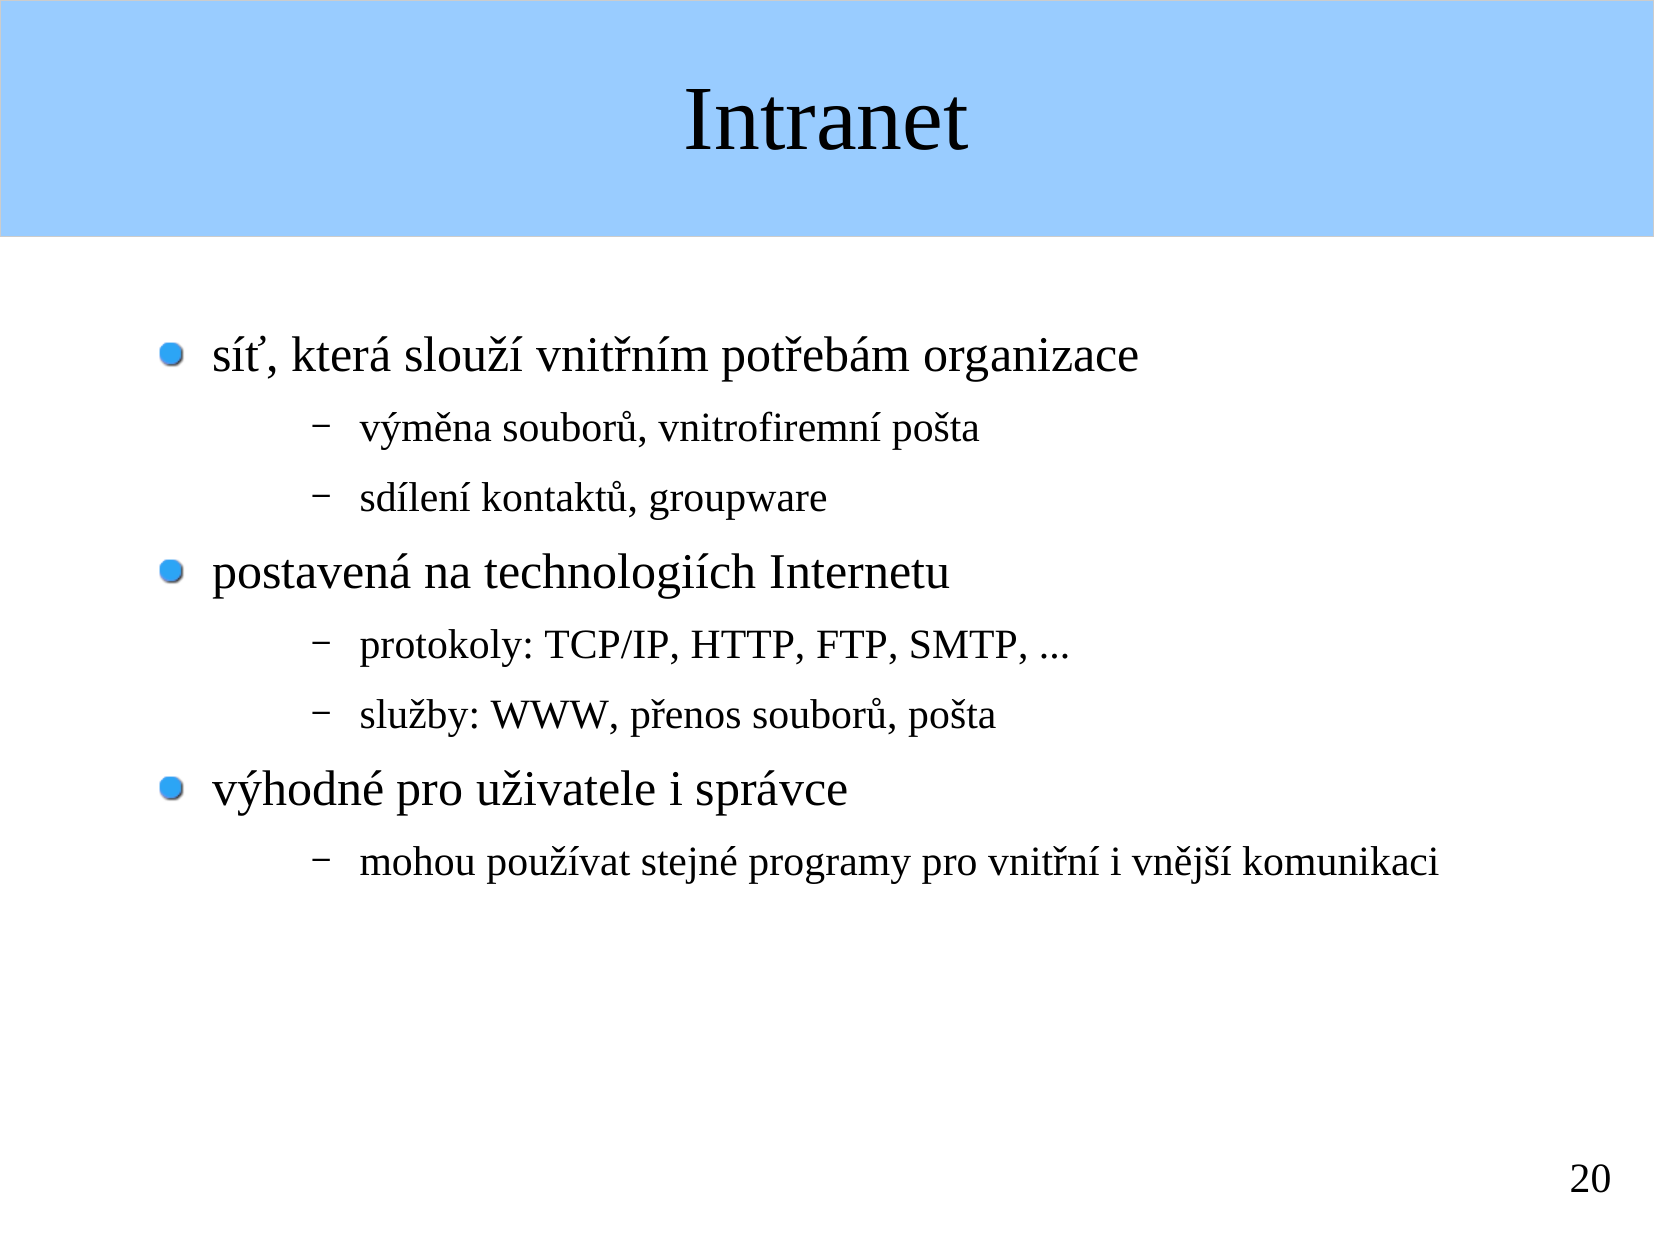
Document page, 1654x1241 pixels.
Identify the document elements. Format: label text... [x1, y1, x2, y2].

list síť, která slouží vnitřním potřebám organizace výměna souborů, vnitrofiremní pošta sdílení kontaktů, groupware postavená na technologiích Internetu protokoly: TCP/IP, HTTP, FTP, SMTP, ... služby: WWW, přenos souborů, pošta výhodné pro uživatele i správce mohou používat stejné programy pro vnitřní i vnější komunikaci [123, 327, 1536, 1211]
title Intranet [0, 0, 1654, 237]
